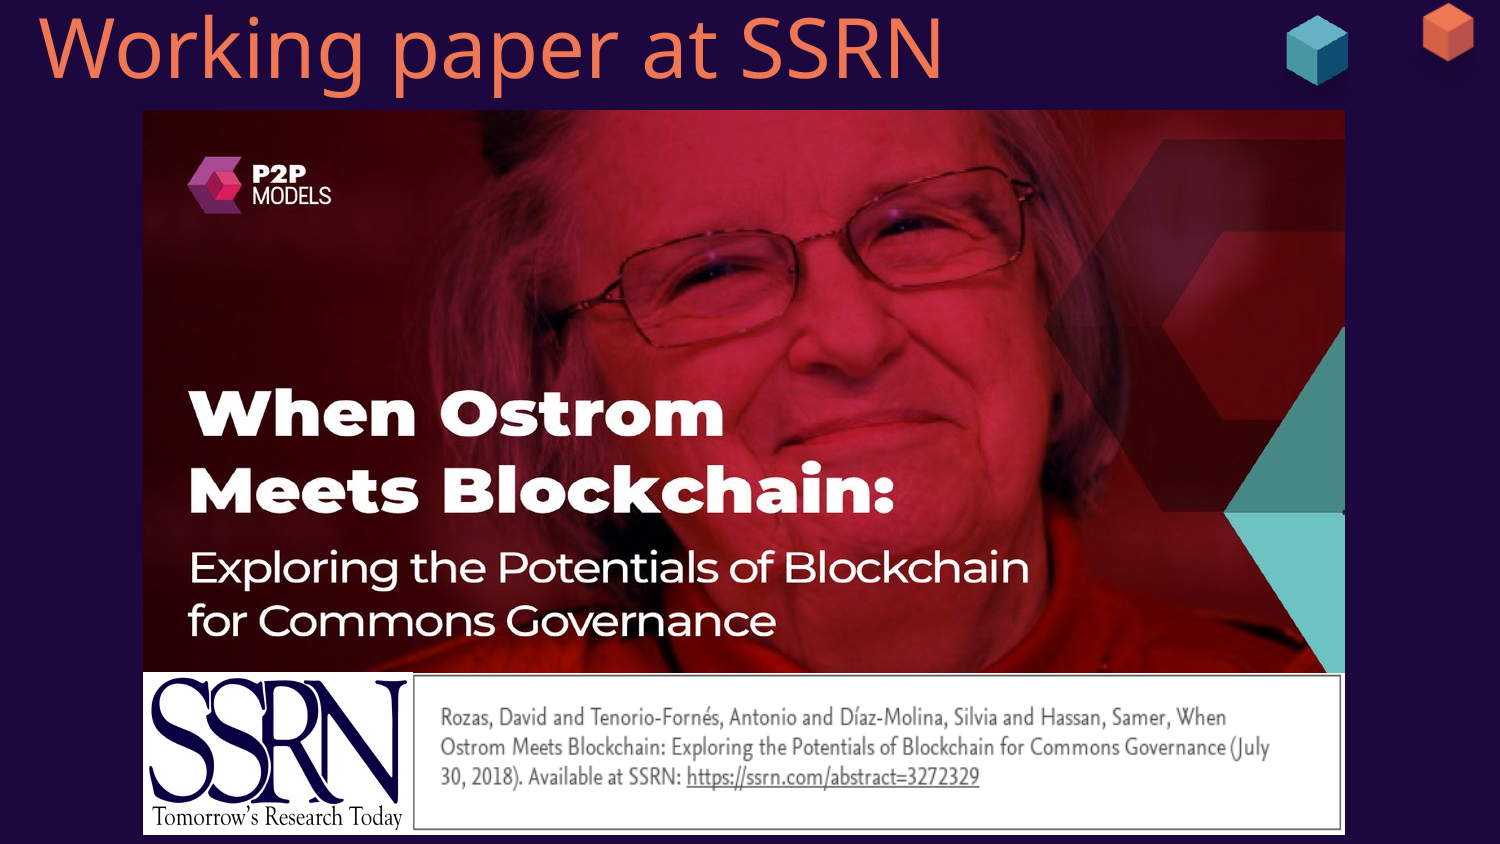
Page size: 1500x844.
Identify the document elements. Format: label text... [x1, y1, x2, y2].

picture [143, 0, 1375, 835]
picture [1393, 0, 1500, 98]
title Working paper at SSRN [23, 4, 1226, 111]
